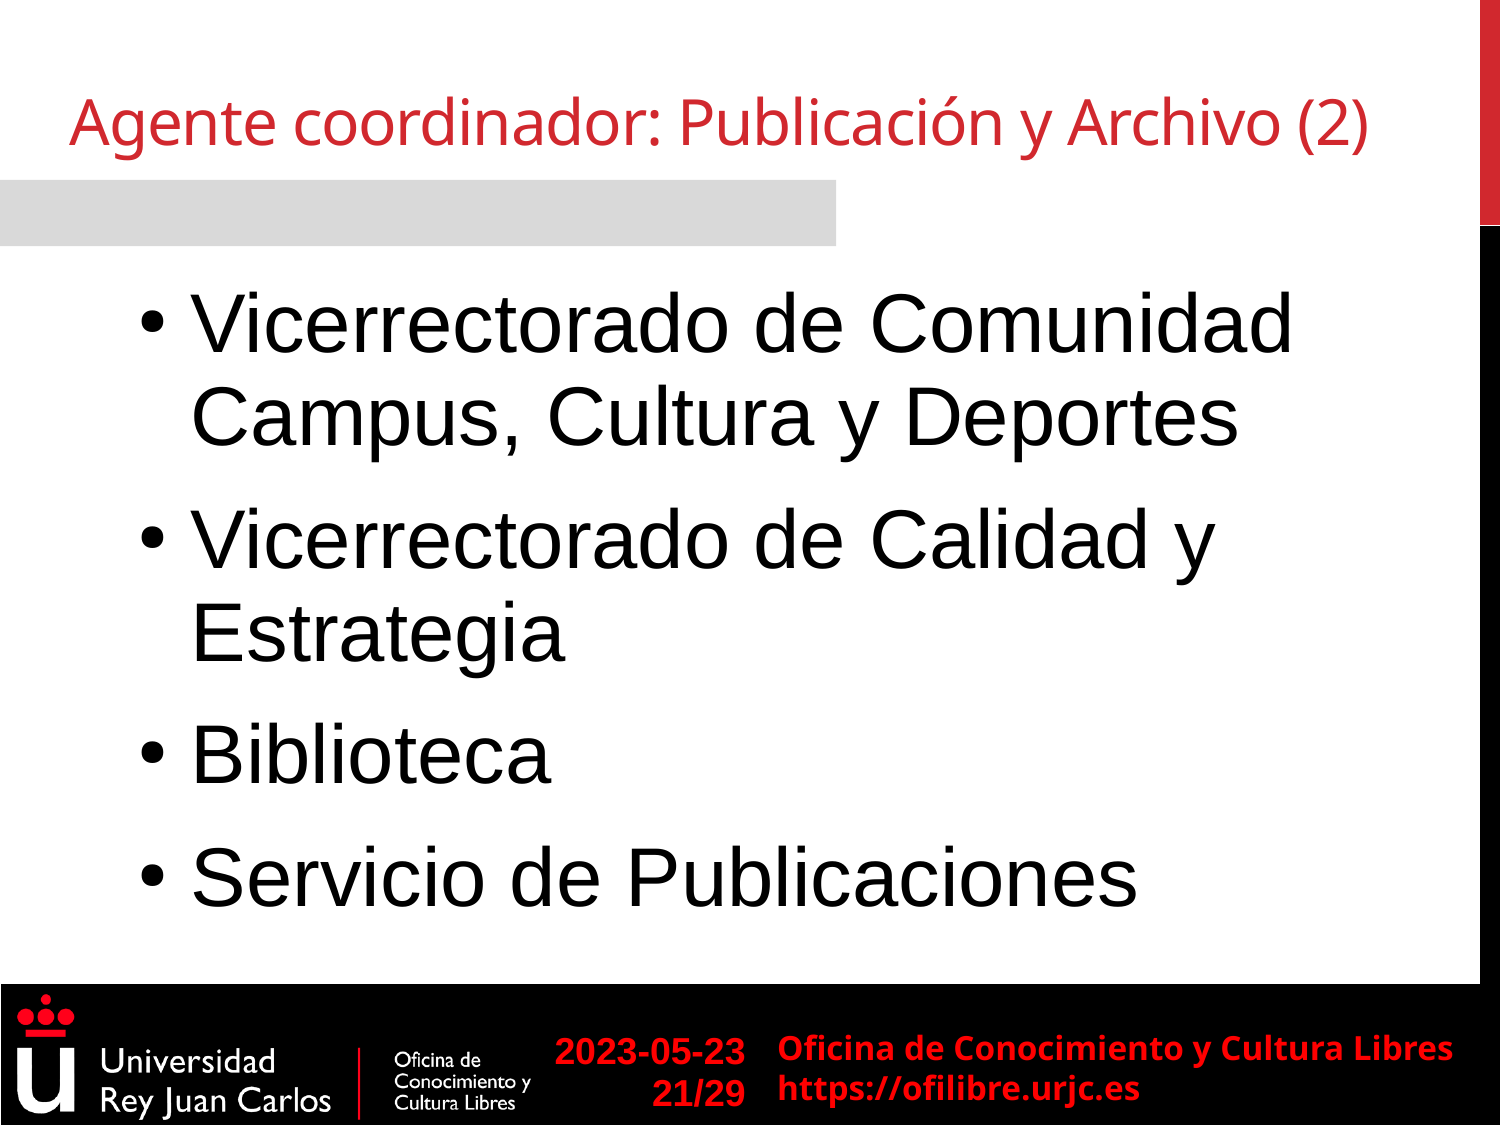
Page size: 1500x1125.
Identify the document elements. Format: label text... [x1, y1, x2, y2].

list Vicerrectorado de Comunidad Campus, Cultura y Deportes Vicerrectorado de Calidad y Estrategia Biblioteca Servicio de Publicaciones [105, 270, 1351, 961]
text_box Agente coordinador: Publicación y Archivo (2) [0, 0, 1456, 172]
picture [17, 994, 531, 1120]
